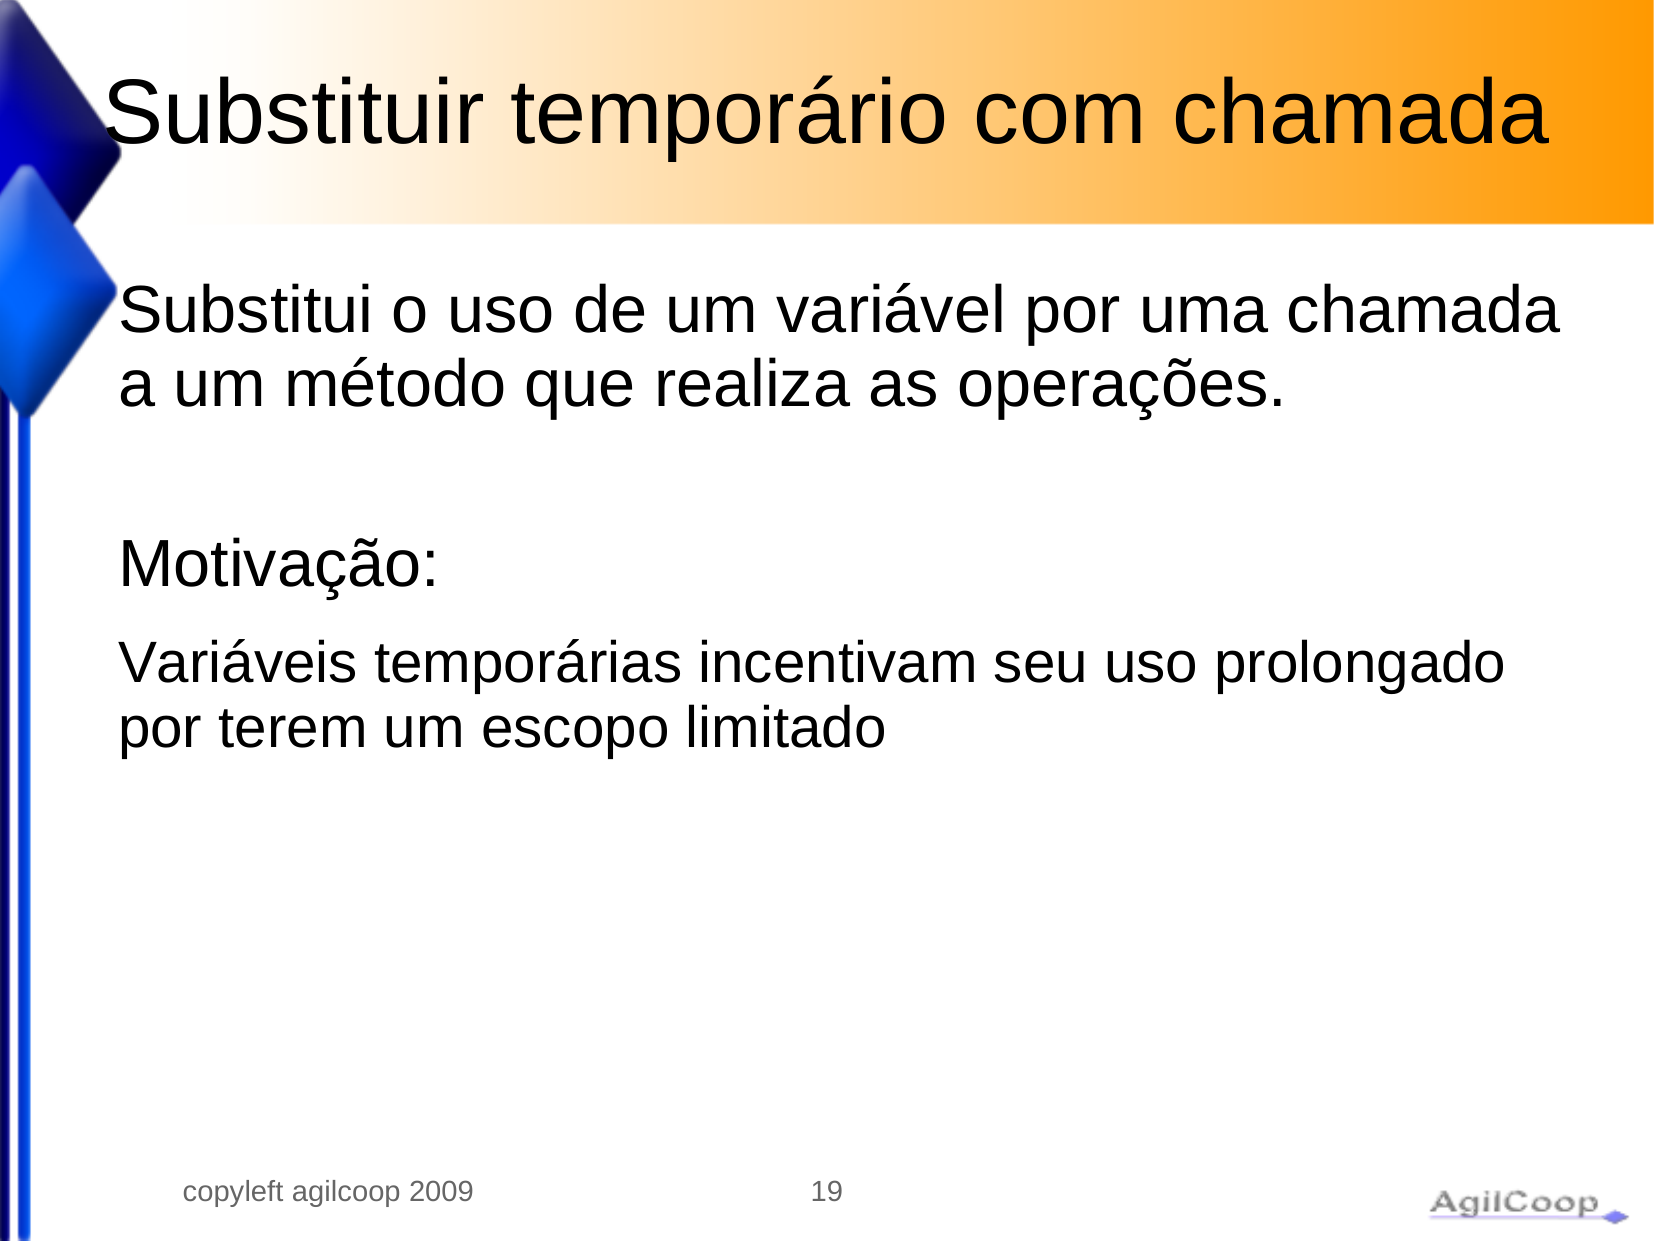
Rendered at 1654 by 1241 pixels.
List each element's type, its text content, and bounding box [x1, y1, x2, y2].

title Substituir temporário com chamada [82, 8, 1571, 216]
picture [0, 0, 1654, 1241]
list Substitui o uso de um variável por uma chamada a um método que realiza as operações. Motivação: Variáveis temporárias incentivam seu uso prolongado por terem um escopo limitado [118, 271, 1607, 1108]
